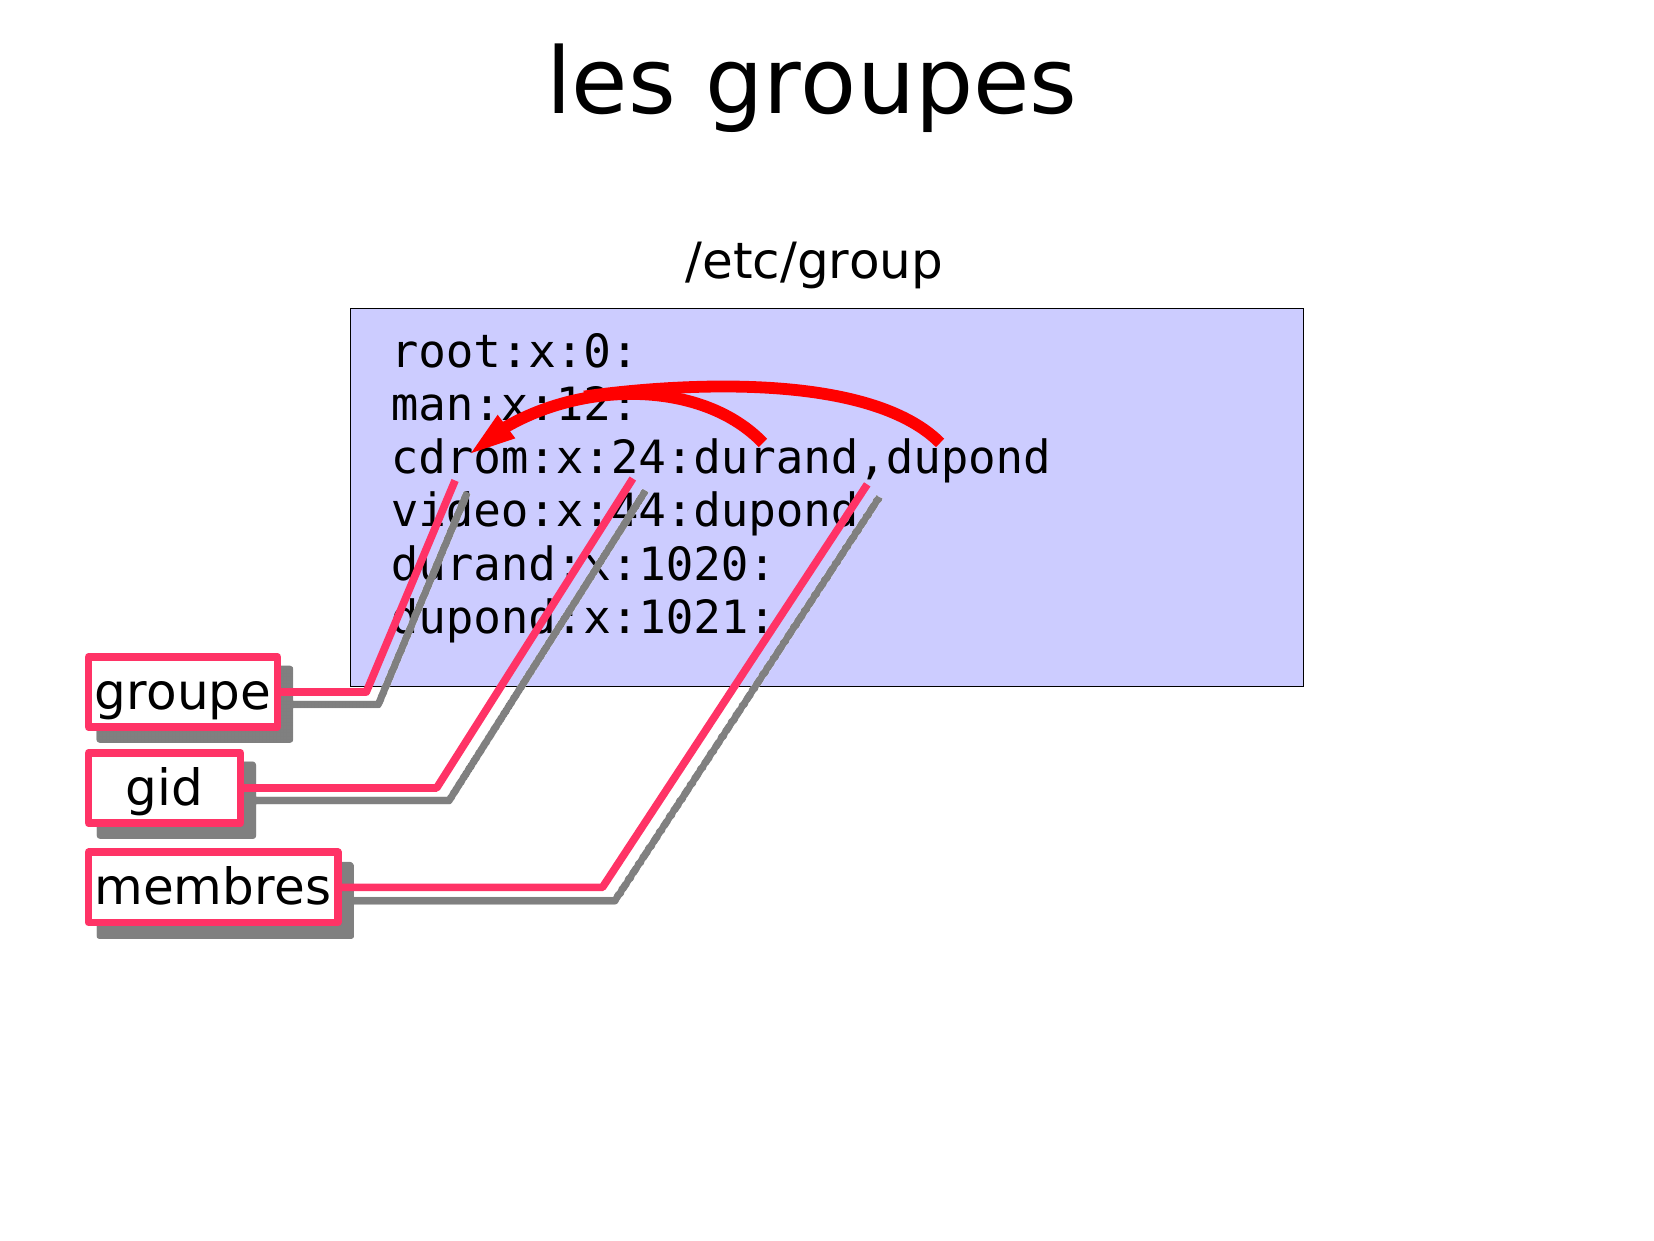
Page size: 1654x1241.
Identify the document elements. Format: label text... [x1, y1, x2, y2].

text_box /etc/group [685, 232, 968, 291]
text_box gid [88, 752, 241, 823]
text_box groupe [88, 656, 278, 728]
text_box membres [88, 852, 338, 923]
text_box root:x:0: man:x:12: cdrom:x:24:durand,dupond video:x:44:dupond durand:x:1020: dupond:x:1021: [390, 324, 1279, 698]
text_box [350, 308, 1304, 687]
title les groupes [121, 17, 1504, 143]
